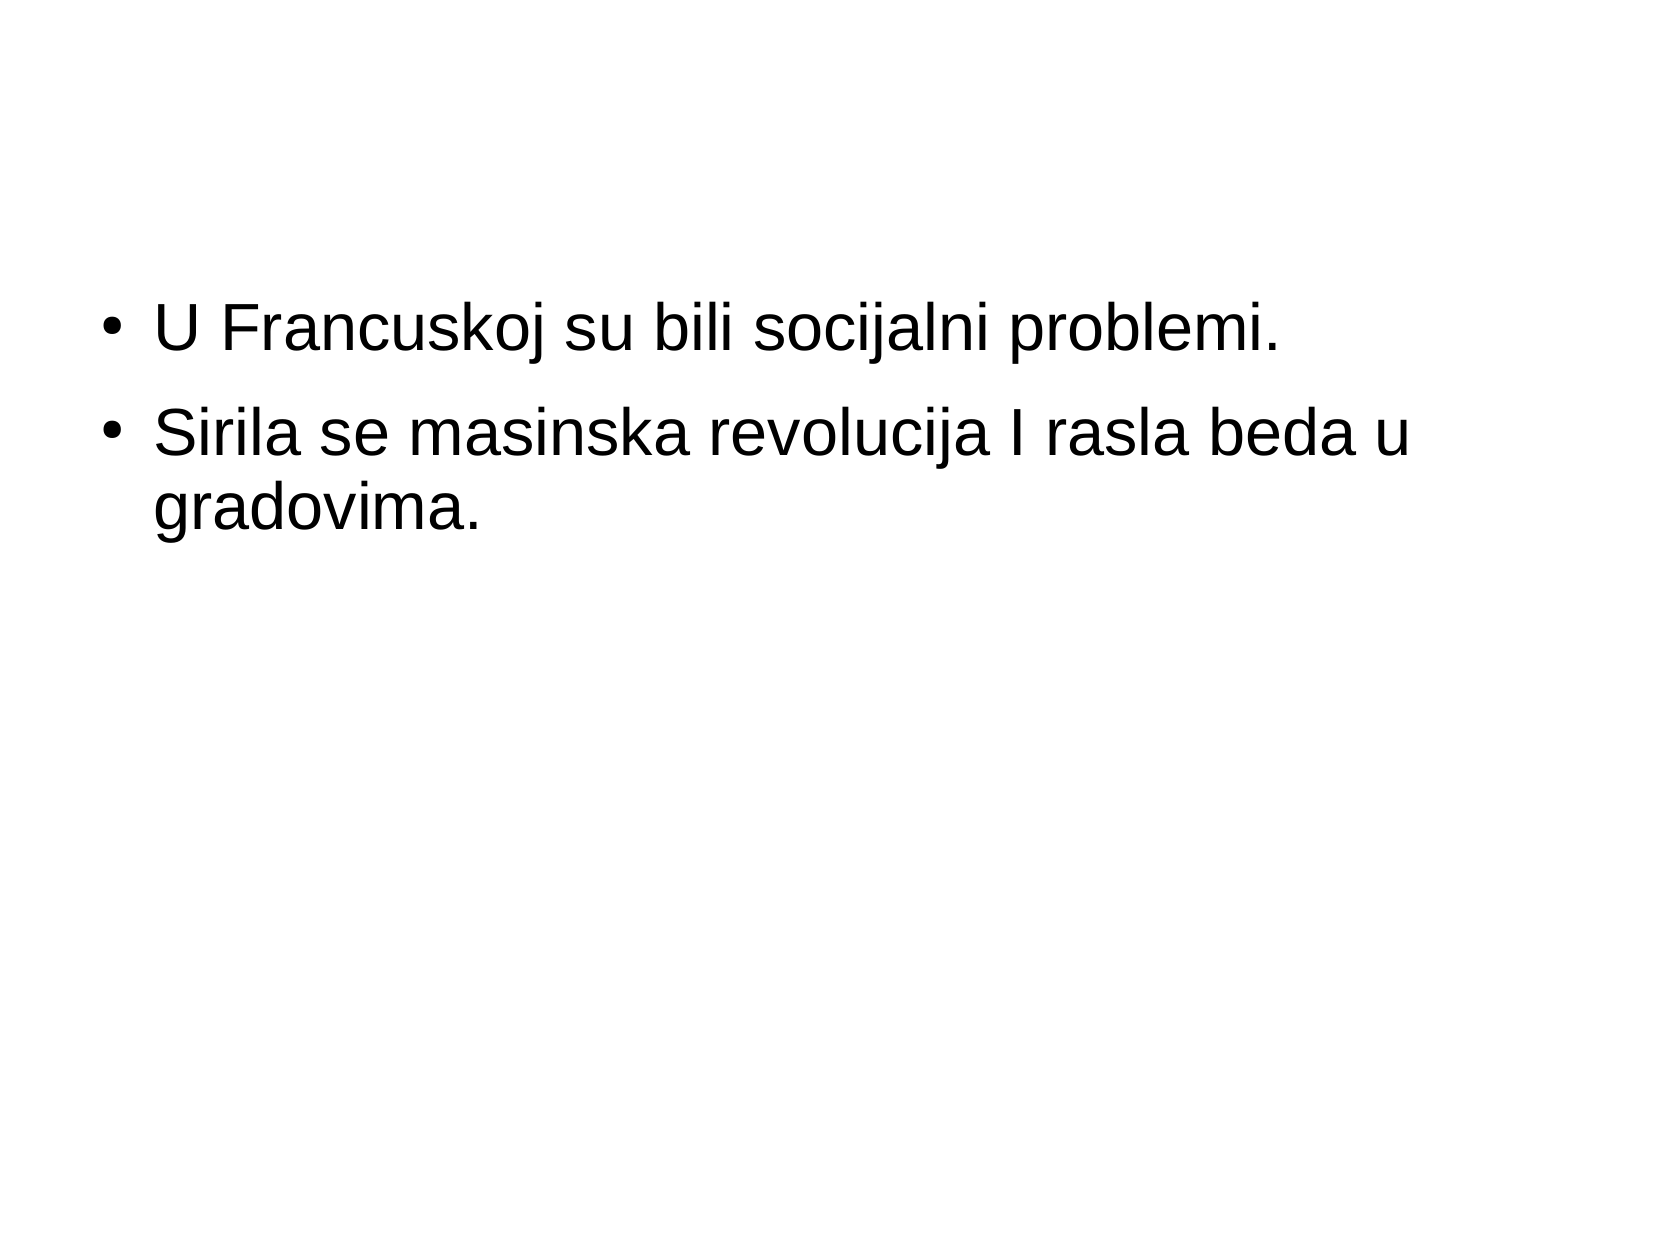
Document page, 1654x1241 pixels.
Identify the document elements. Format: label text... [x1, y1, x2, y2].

list U Francuskoj su bili socijalni problemi. Sirila se masinska revolucija I rasla beda u gradovima. [82, 290, 1538, 1010]
